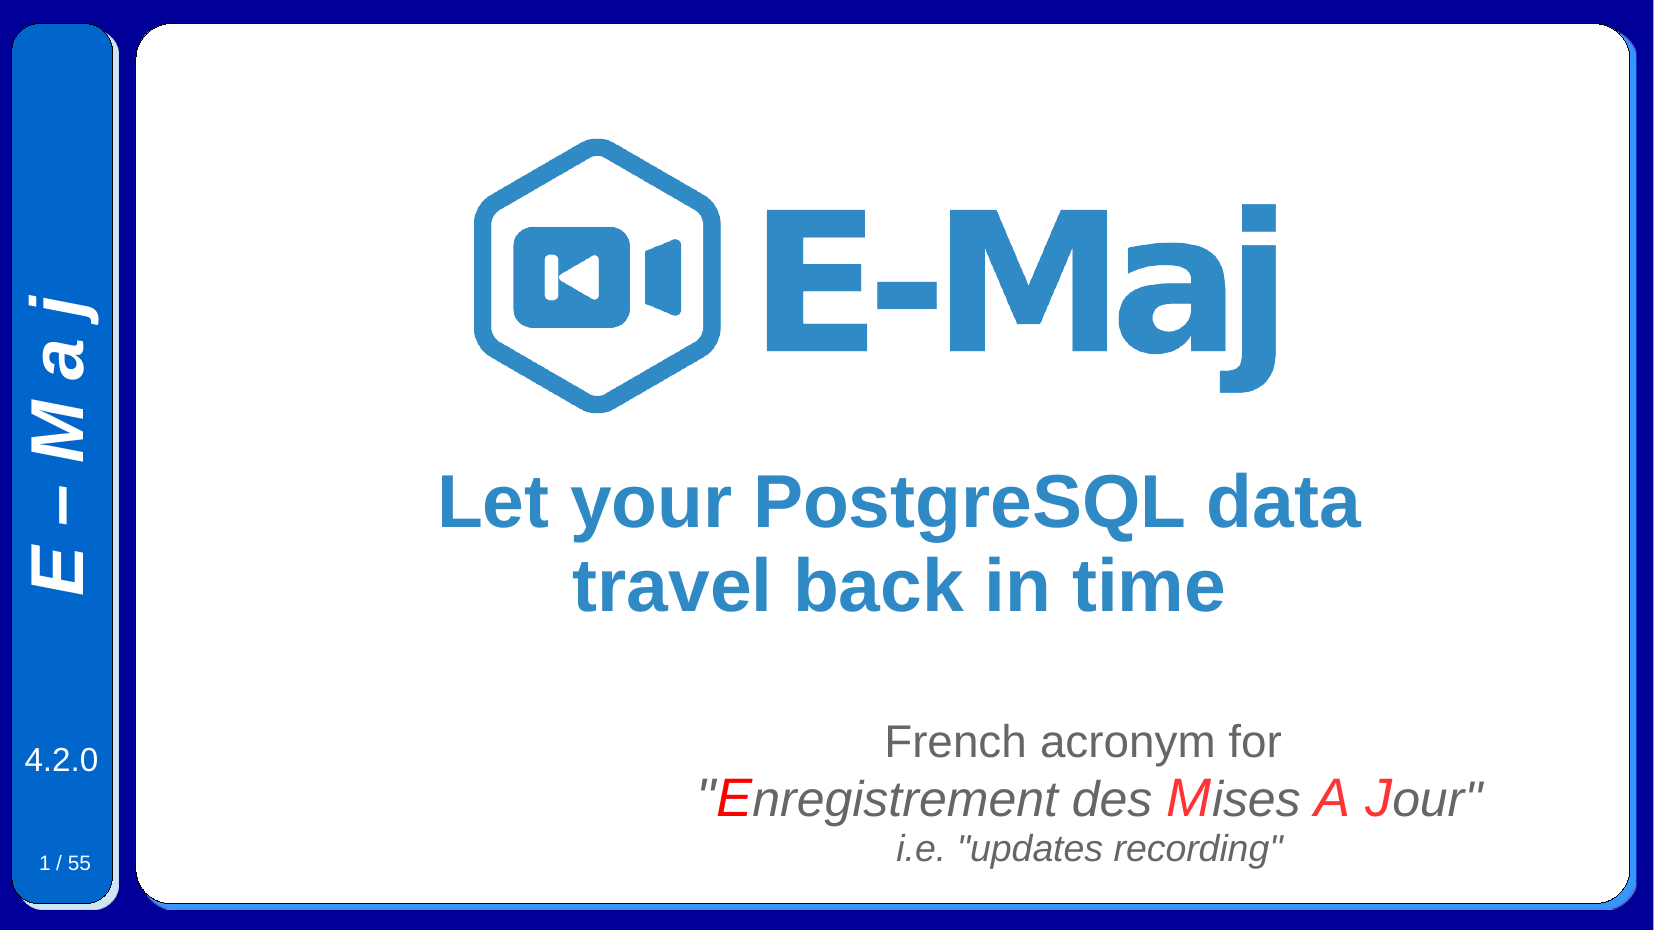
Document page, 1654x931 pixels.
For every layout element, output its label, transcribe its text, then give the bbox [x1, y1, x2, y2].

text_box French acronym for "Enregistrement des Mises A Jour" i.e. "updates recording" [602, 708, 1577, 878]
picture [472, 137, 1276, 366]
text_box Let your PostgreSQL data travel back in time [194, 366, 1570, 832]
